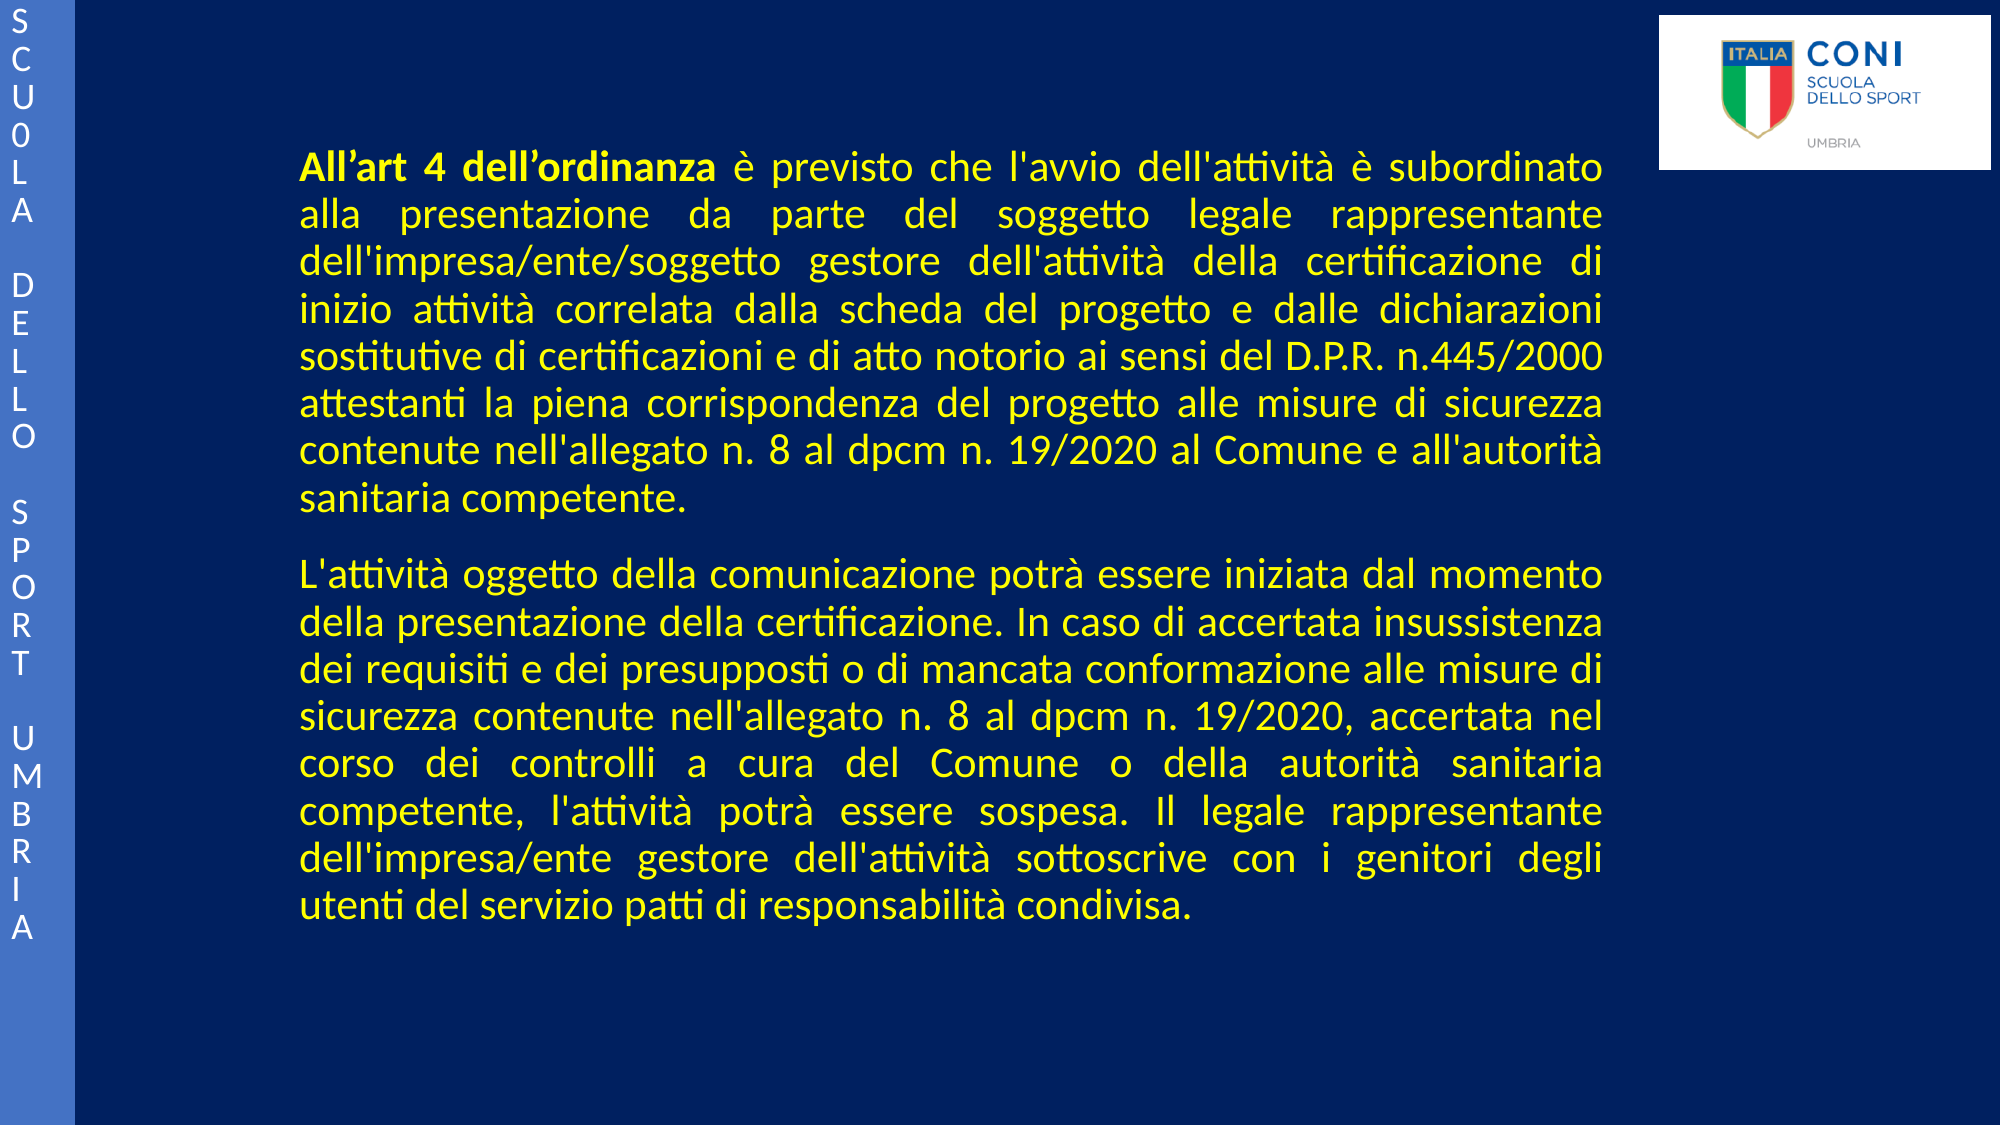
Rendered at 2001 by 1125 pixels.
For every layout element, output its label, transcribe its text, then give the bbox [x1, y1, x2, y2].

list All’art 4 dell’ordinanza è previsto che l'avvio dell'attività è subordinato alla presentazione da parte del soggetto legale rappresentante dell'impresa/ente/soggetto gestore dell'attività della certificazione di inizio attività correlata dalla scheda del progetto e dalle dichiarazioni sostitutive di certificazioni e di atto notorio ai sensi del D.P.R. n.445/2000 attestanti la piena corrispondenza del progetto alle misure di sicurezza contenute nell'allegato n. 8 al dpcm n. 19/2020 al Comune e all'autorità sanitaria competente. L'attività oggetto della comunicazione potrà essere iniziata dal momento della presentazione della certificazione. In caso di accertata insussistenza dei requisiti e dei presupposti o di mancata conformazione alle misure di sicurezza contenute nell'allegato n. 8 al dpcm n. 19/2020, accertata nel corso dei controlli a cura del Comune o della autorità sanitaria competente, l'attività potrà essere sospesa. Il legale rappresentante dell'impresa/ente gestore dell'attività sottoscrive con i genitori degli utenti del servizio patti di responsabilità condivisa. [284, 136, 1619, 1052]
table_header S C U 0 L A D E L L O S P O R T U M B R I A [0, 0, 75, 1125]
picture [1659, 15, 1991, 170]
